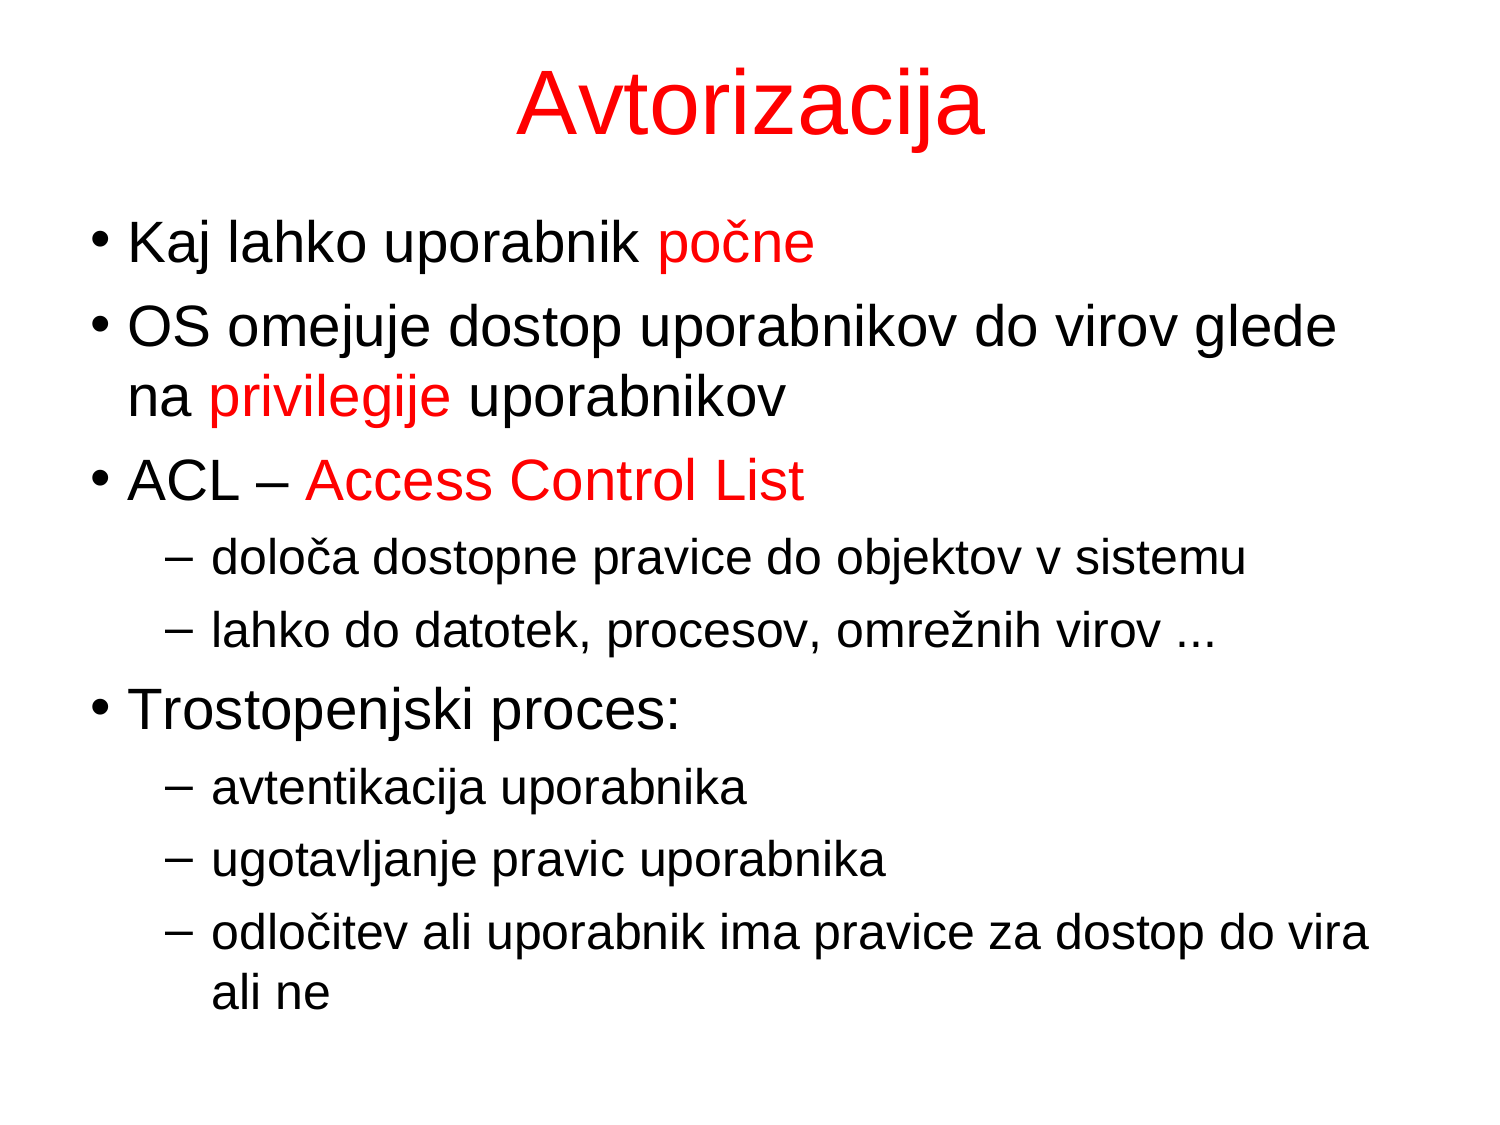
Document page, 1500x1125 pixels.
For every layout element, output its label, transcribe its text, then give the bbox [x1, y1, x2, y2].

list Kaj lahko uporabnik počne OS omejuje dostop uporabnikov do virov glede na privilegije uporabnikov ACL – Access Control List določa dostopne pravice do objektov v sistemu lahko do datotek, procesov, omrežnih virov ... Trostopenjski proces: avtentikacija uporabnika ugotavljanje pravic uporabnika odločitev ali uporabnik ima pravice za dostop do vira ali ne [75, 196, 1426, 1028]
title Avtorizacija [76, 23, 1427, 173]
